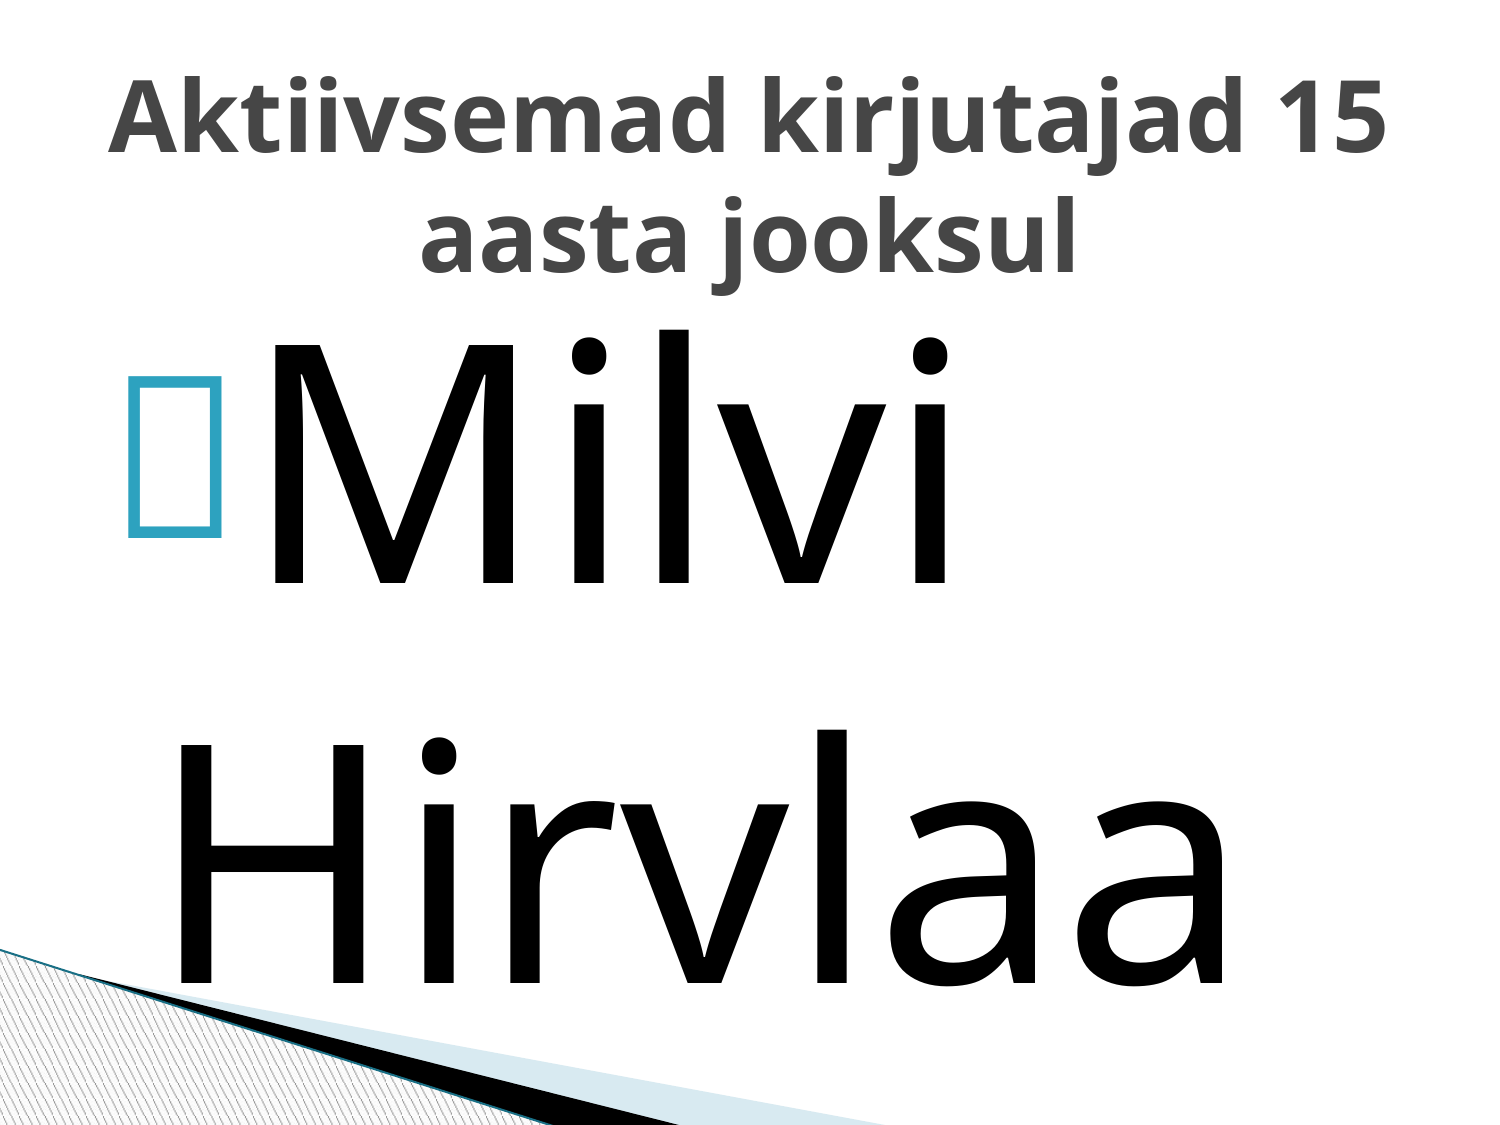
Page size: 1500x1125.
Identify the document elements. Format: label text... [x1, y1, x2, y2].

picture [0, 952, 543, 1125]
title Aktiivsemad kirjutajad 15 aasta jooksul [75, 45, 1425, 233]
list Milvi Hirvlaane – 66 korda Tiiu Leppikus - 50 Ülle Sillamäe - 38 Merike Kaste - 31 Margit Lail - 21 Vahur Tohver - 16 Laine Laan -15 [75, 243, 1425, 986]
